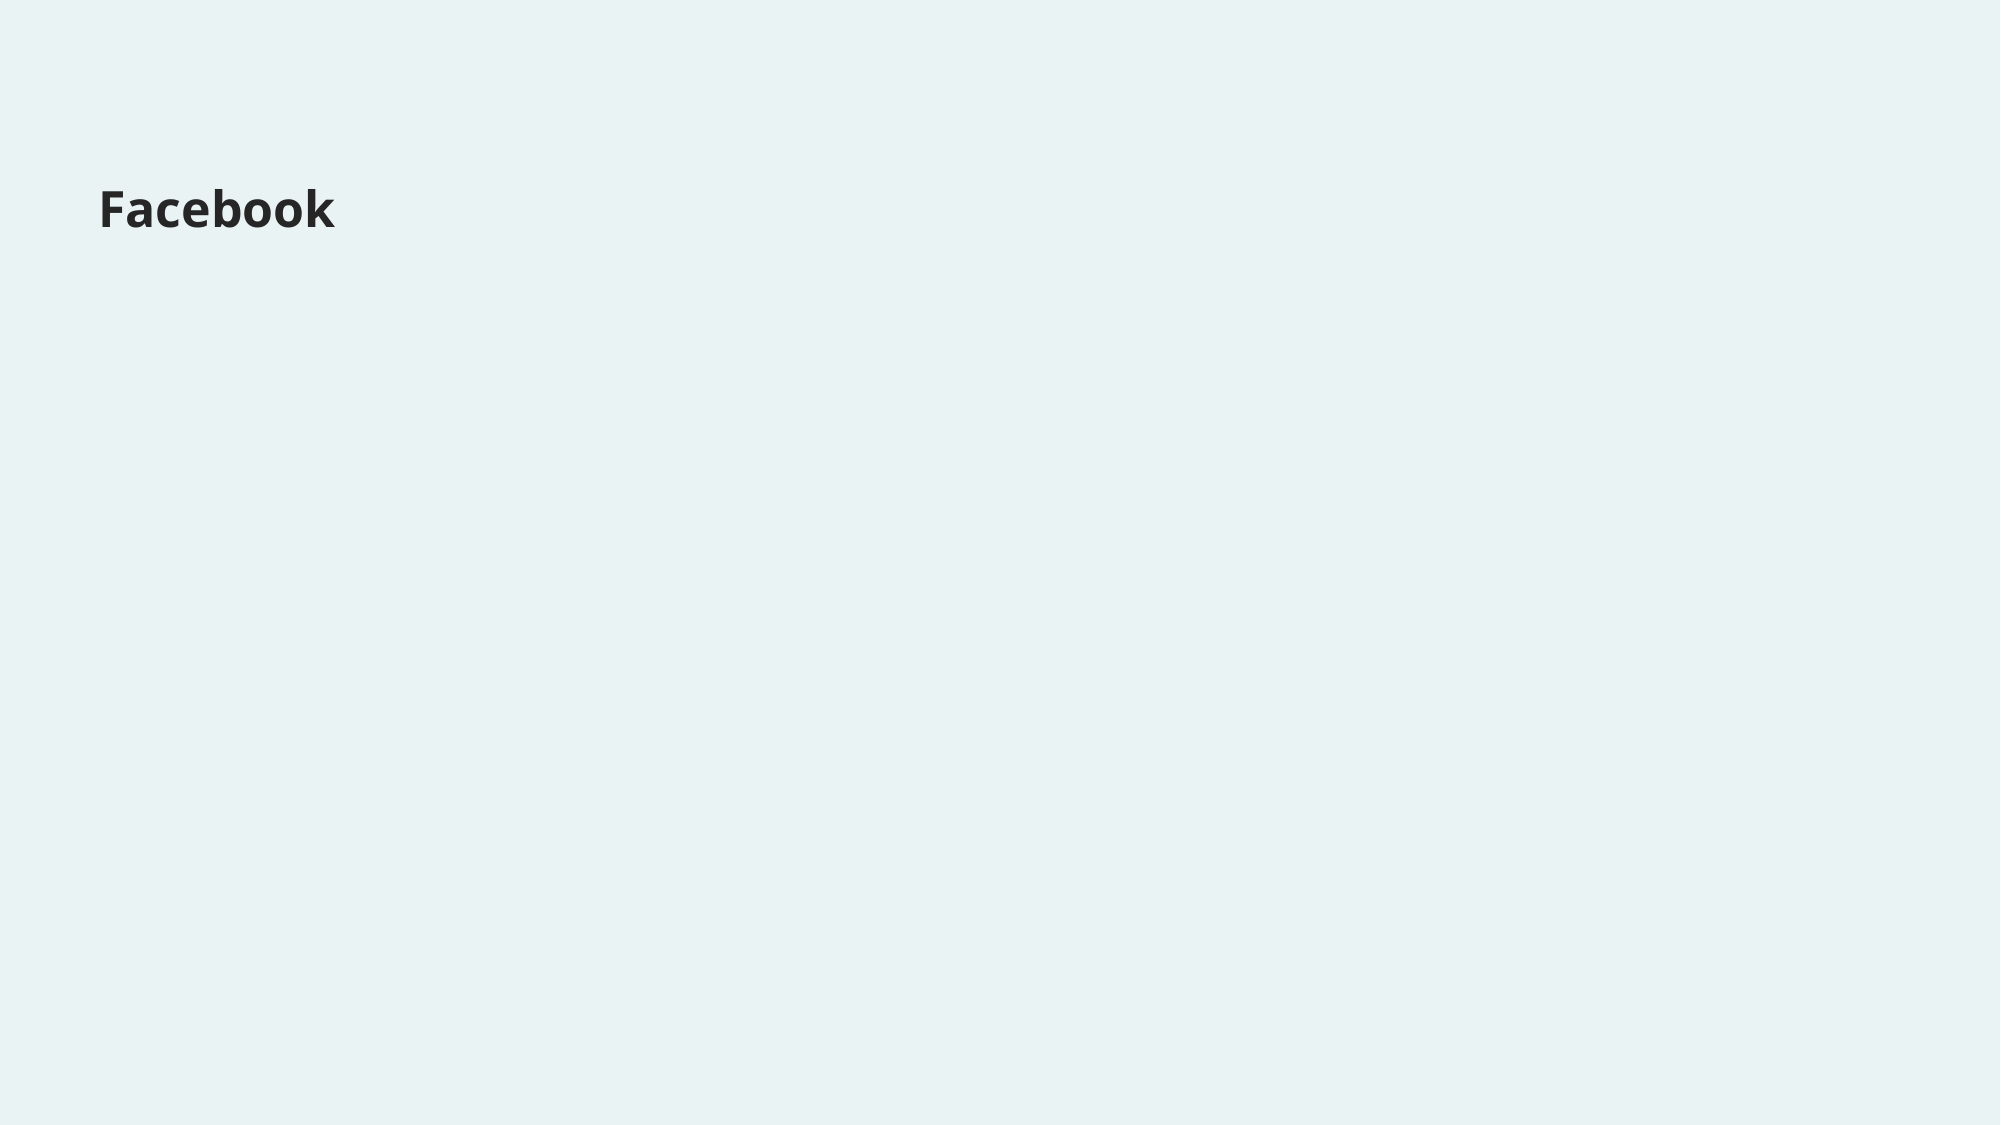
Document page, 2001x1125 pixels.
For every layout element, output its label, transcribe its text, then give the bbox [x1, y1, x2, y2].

list Facebook [83, 109, 968, 245]
